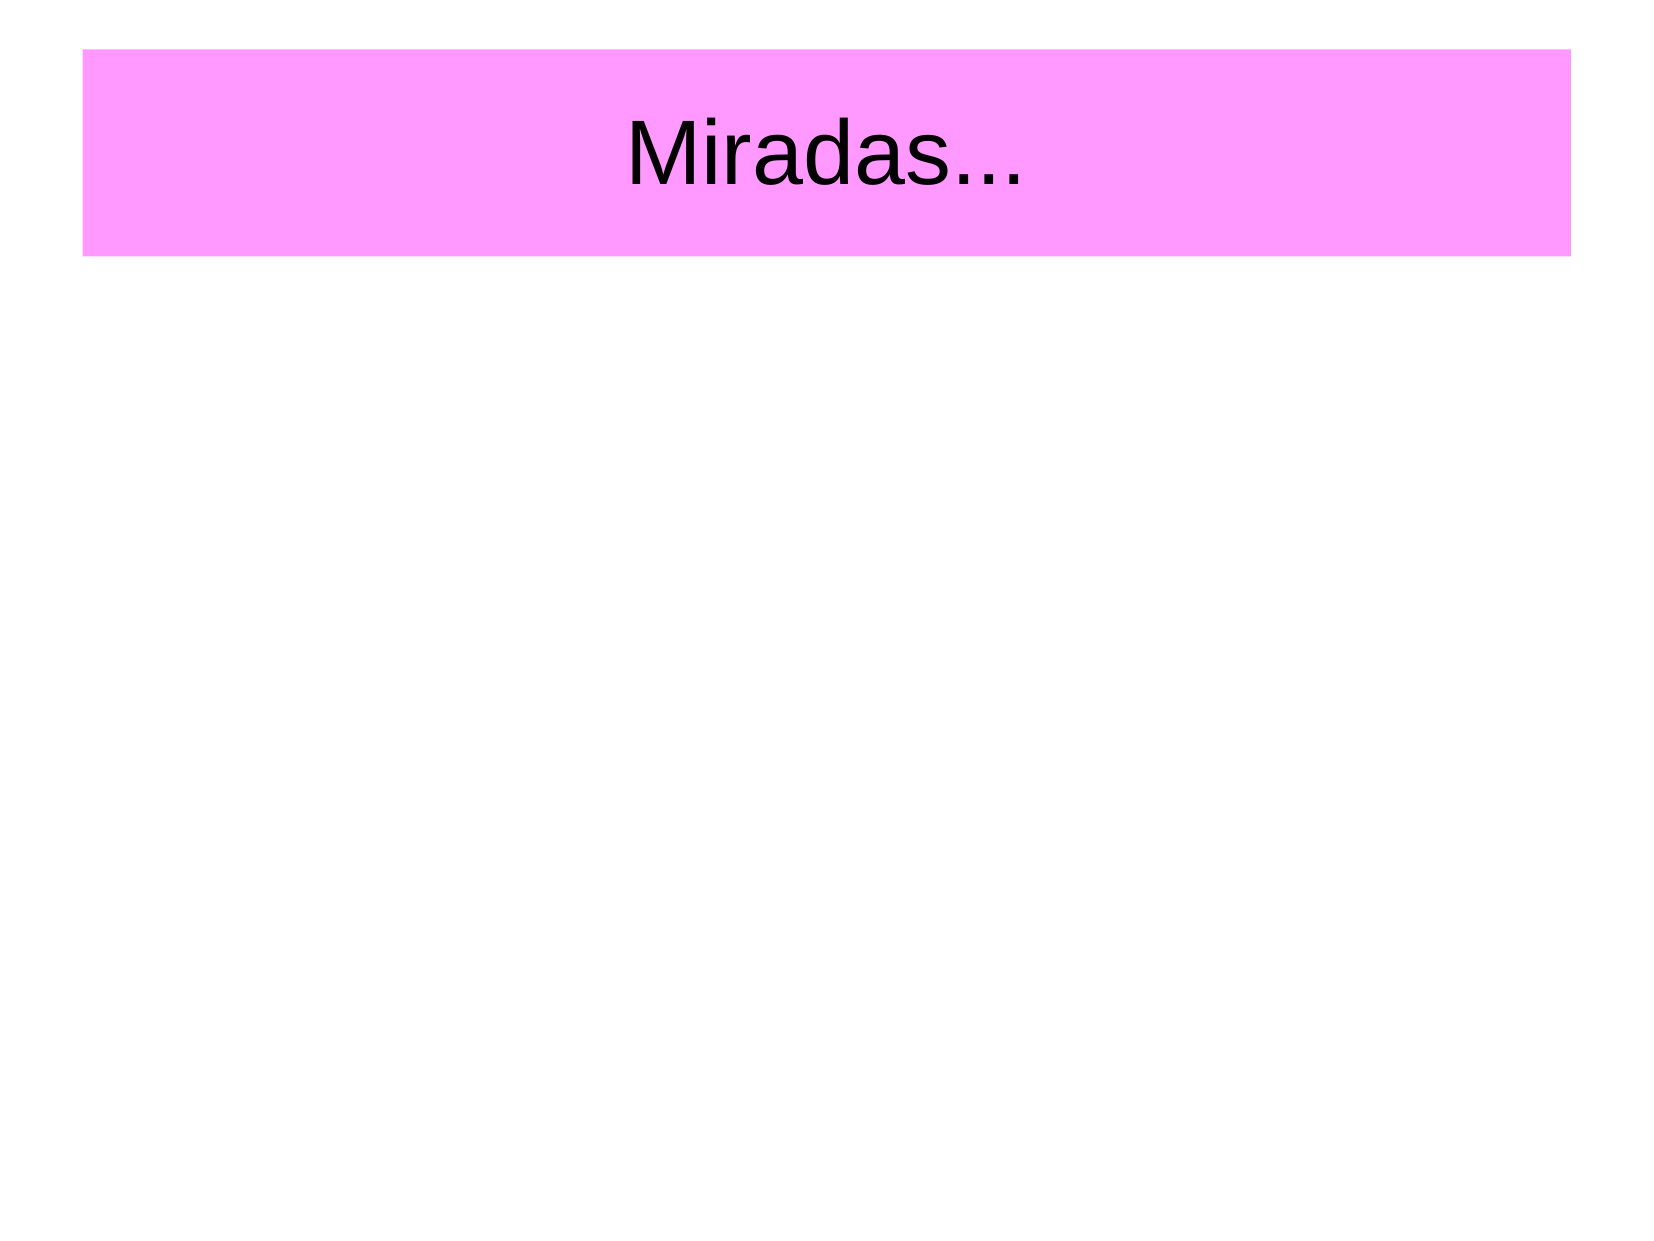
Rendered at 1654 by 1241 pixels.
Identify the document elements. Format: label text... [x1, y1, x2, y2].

title Miradas... [82, 49, 1571, 257]
